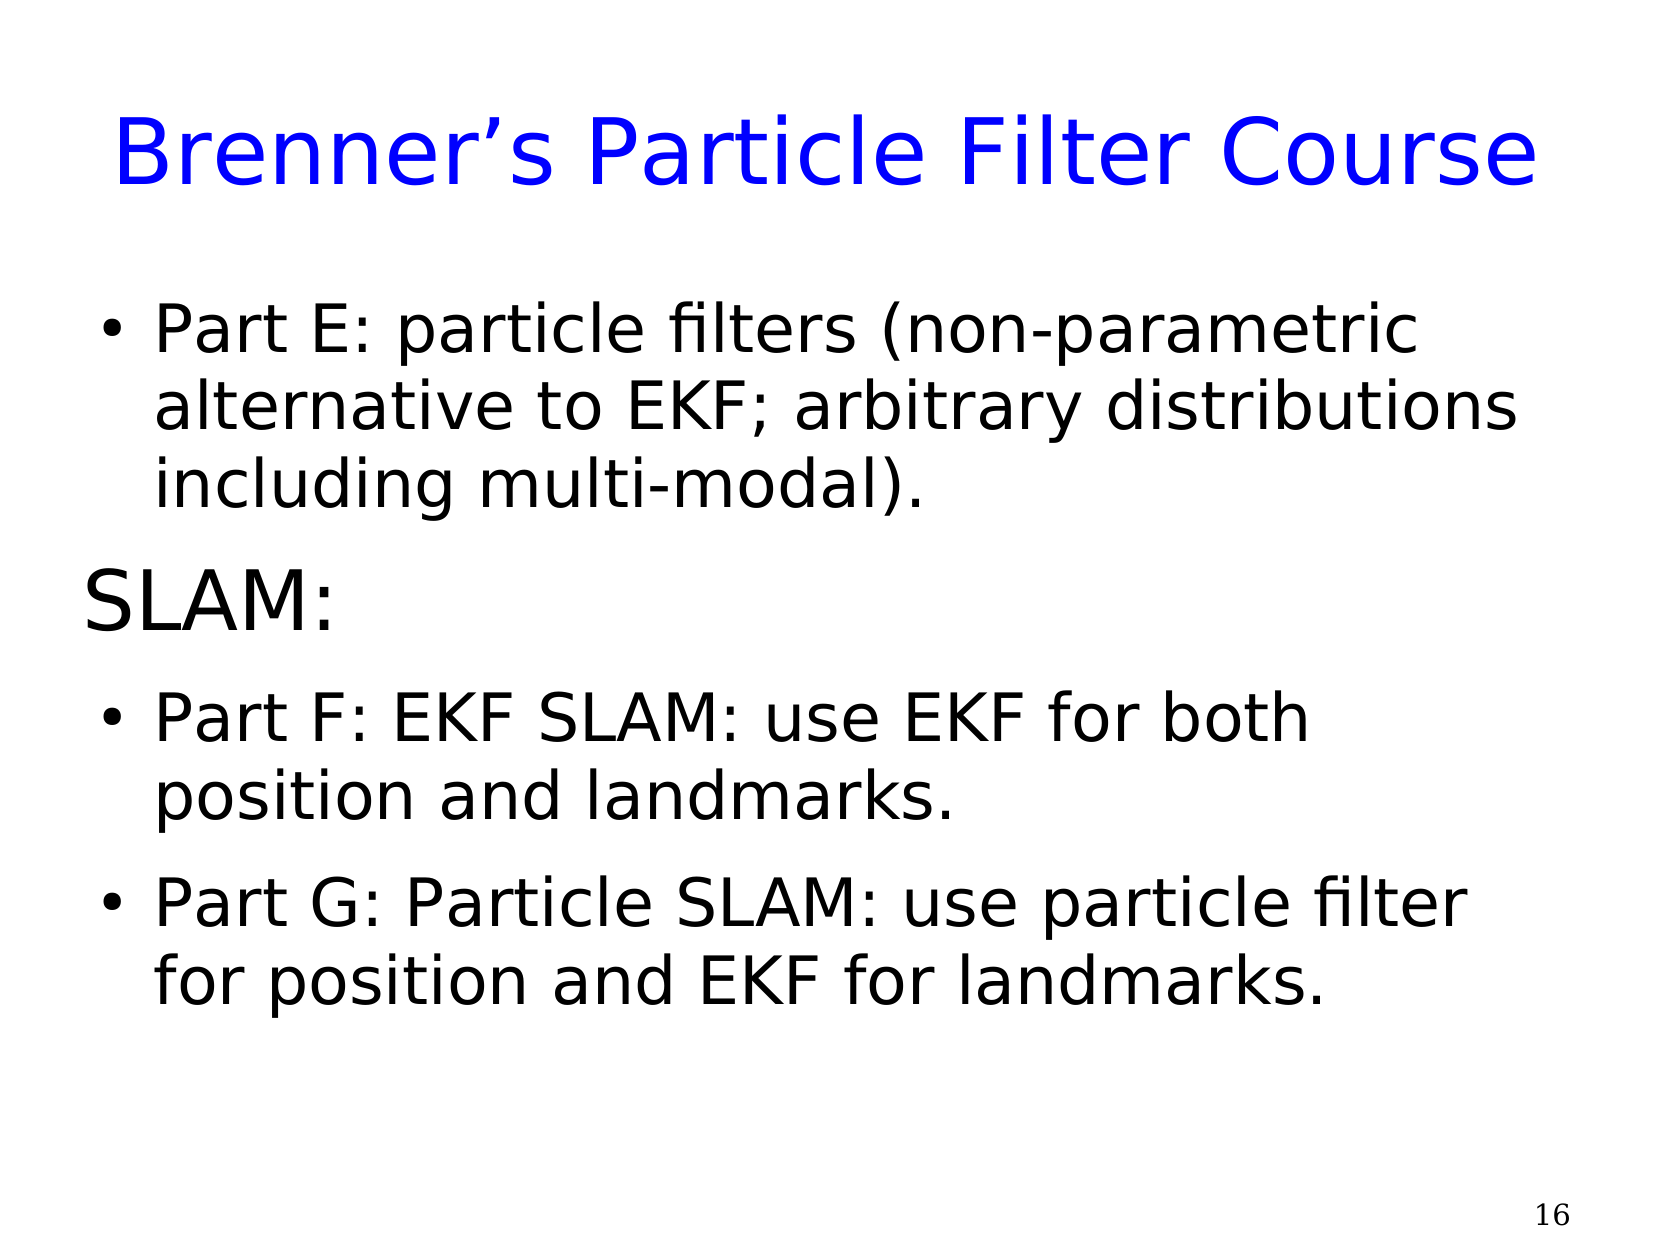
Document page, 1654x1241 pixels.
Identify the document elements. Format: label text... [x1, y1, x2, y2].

title Brenner’s Particle Filter Course [82, 49, 1571, 257]
list Part E: particle filters (non-parametric alternative to EKF; arbitrary distributions including multi-modal). SLAM: Part F: EKF SLAM: use EKF for both position and landmarks. Part G: Particle SLAM: use particle filter for position and EKF for landmarks. [82, 290, 1571, 1109]
